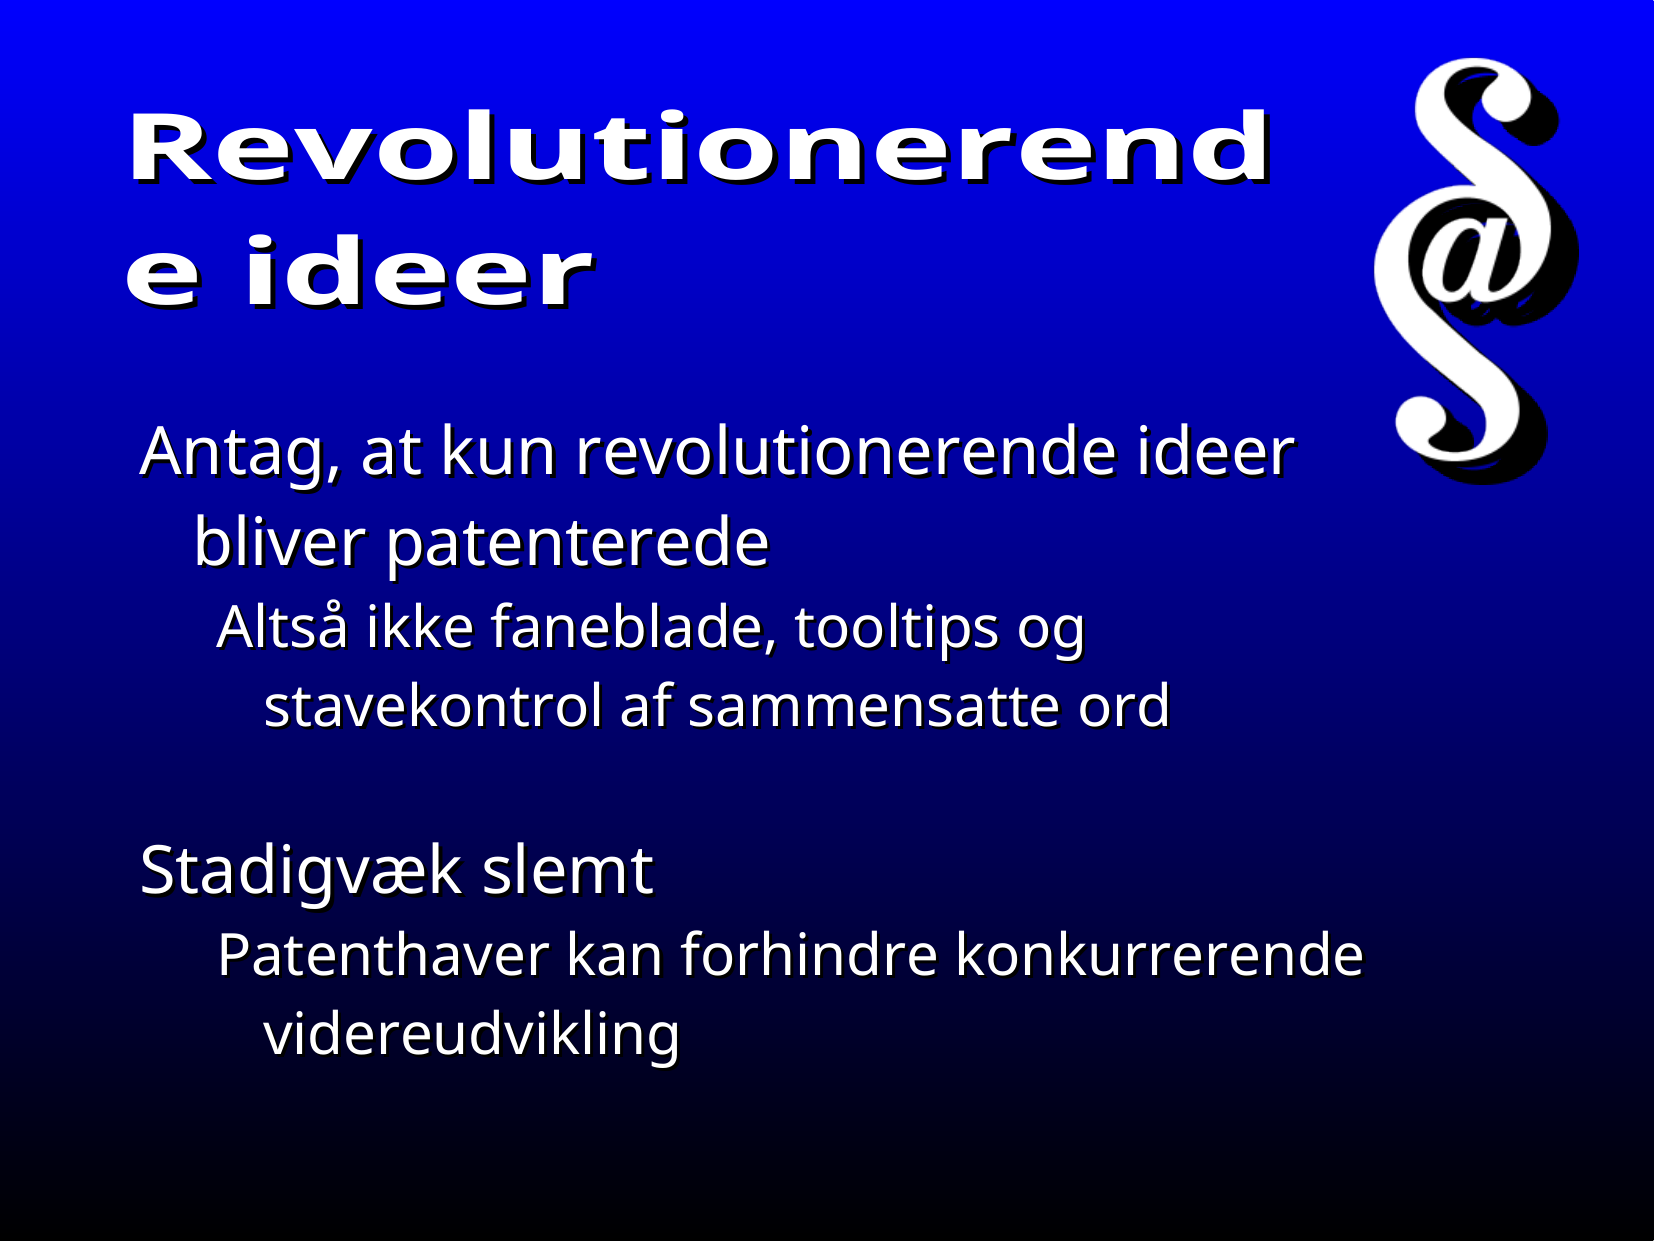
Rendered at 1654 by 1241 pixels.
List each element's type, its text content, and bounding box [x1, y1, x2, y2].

picture [1357, 44, 1595, 488]
list Antag, at kun revolutionerende ideer bliver patenterede Altså ikke faneblade, tooltips og stavekontrol af sammensatte ord Stadigvæk slemt Patenthaver kan forhindre konkurrerende videreudvikling [121, 403, 1374, 1127]
title Revolutionerende ideer [121, 99, 1329, 313]
